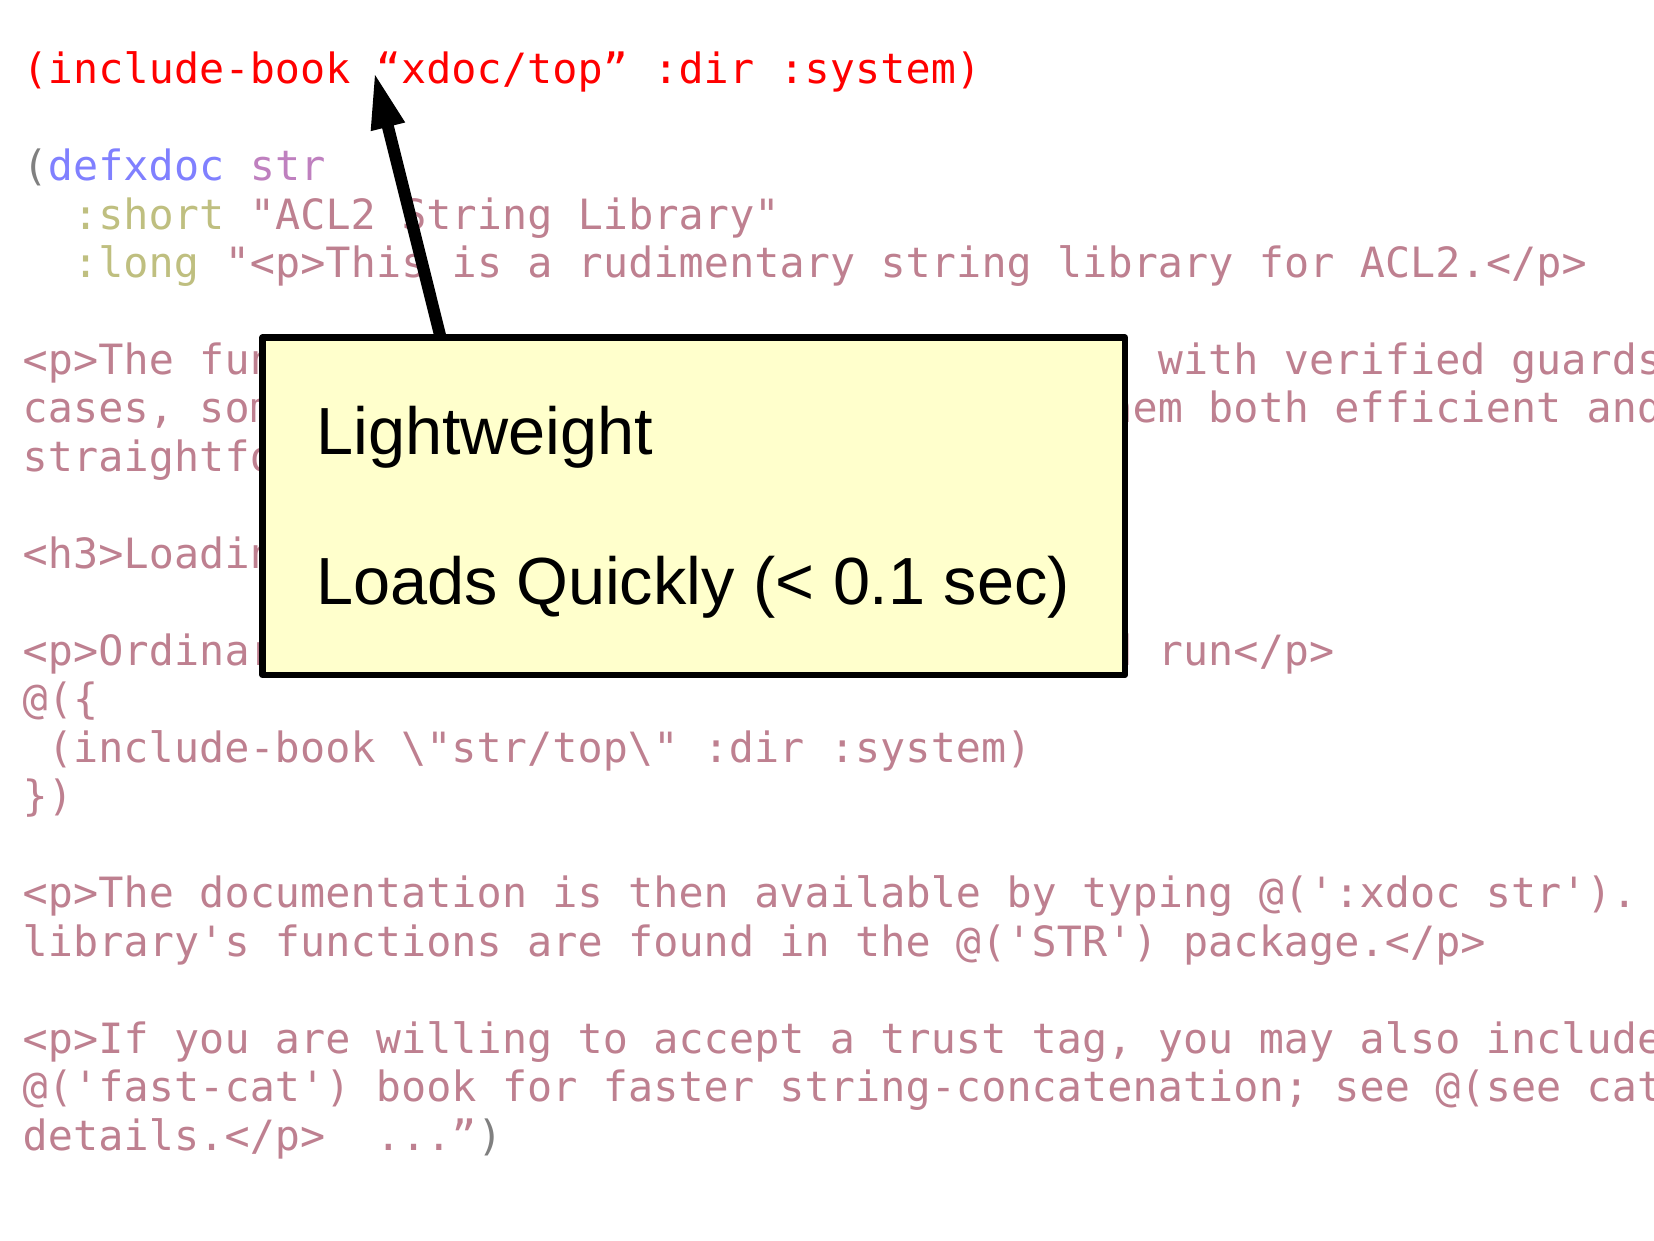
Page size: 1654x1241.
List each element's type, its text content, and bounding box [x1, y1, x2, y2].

text_box [0, 112, 1654, 1238]
text_box (include-book “xdoc/top” :dir :system) (defxdoc str :short "ACL2 String Library" :long "<p>This is a rudimentary string library for ACL2.</p> <p>The functions here are all in logic mode, with verified guards. In many cases, some effort has been spent to make them both efficient and relatively straightforward to reason about.</p> <h3>Loading the library</h3> <p>Ordinarily, to use the library one should run</p> @({ (include-book \"str/top\" :dir :system) }) <p>The documentation is then available by typing @(':xdoc str'). All of the library's functions are found in the @('STR') package.</p> <p>If you are willing to accept a trust tag, you may also include the @('fast-cat') book for faster string-concatenation; see @(see cat) for details.</p> ...”) [7, 37, 1654, 112]
text_box Lightweight Loads Quickly (< 0.1 sec) [262, 337, 1126, 676]
